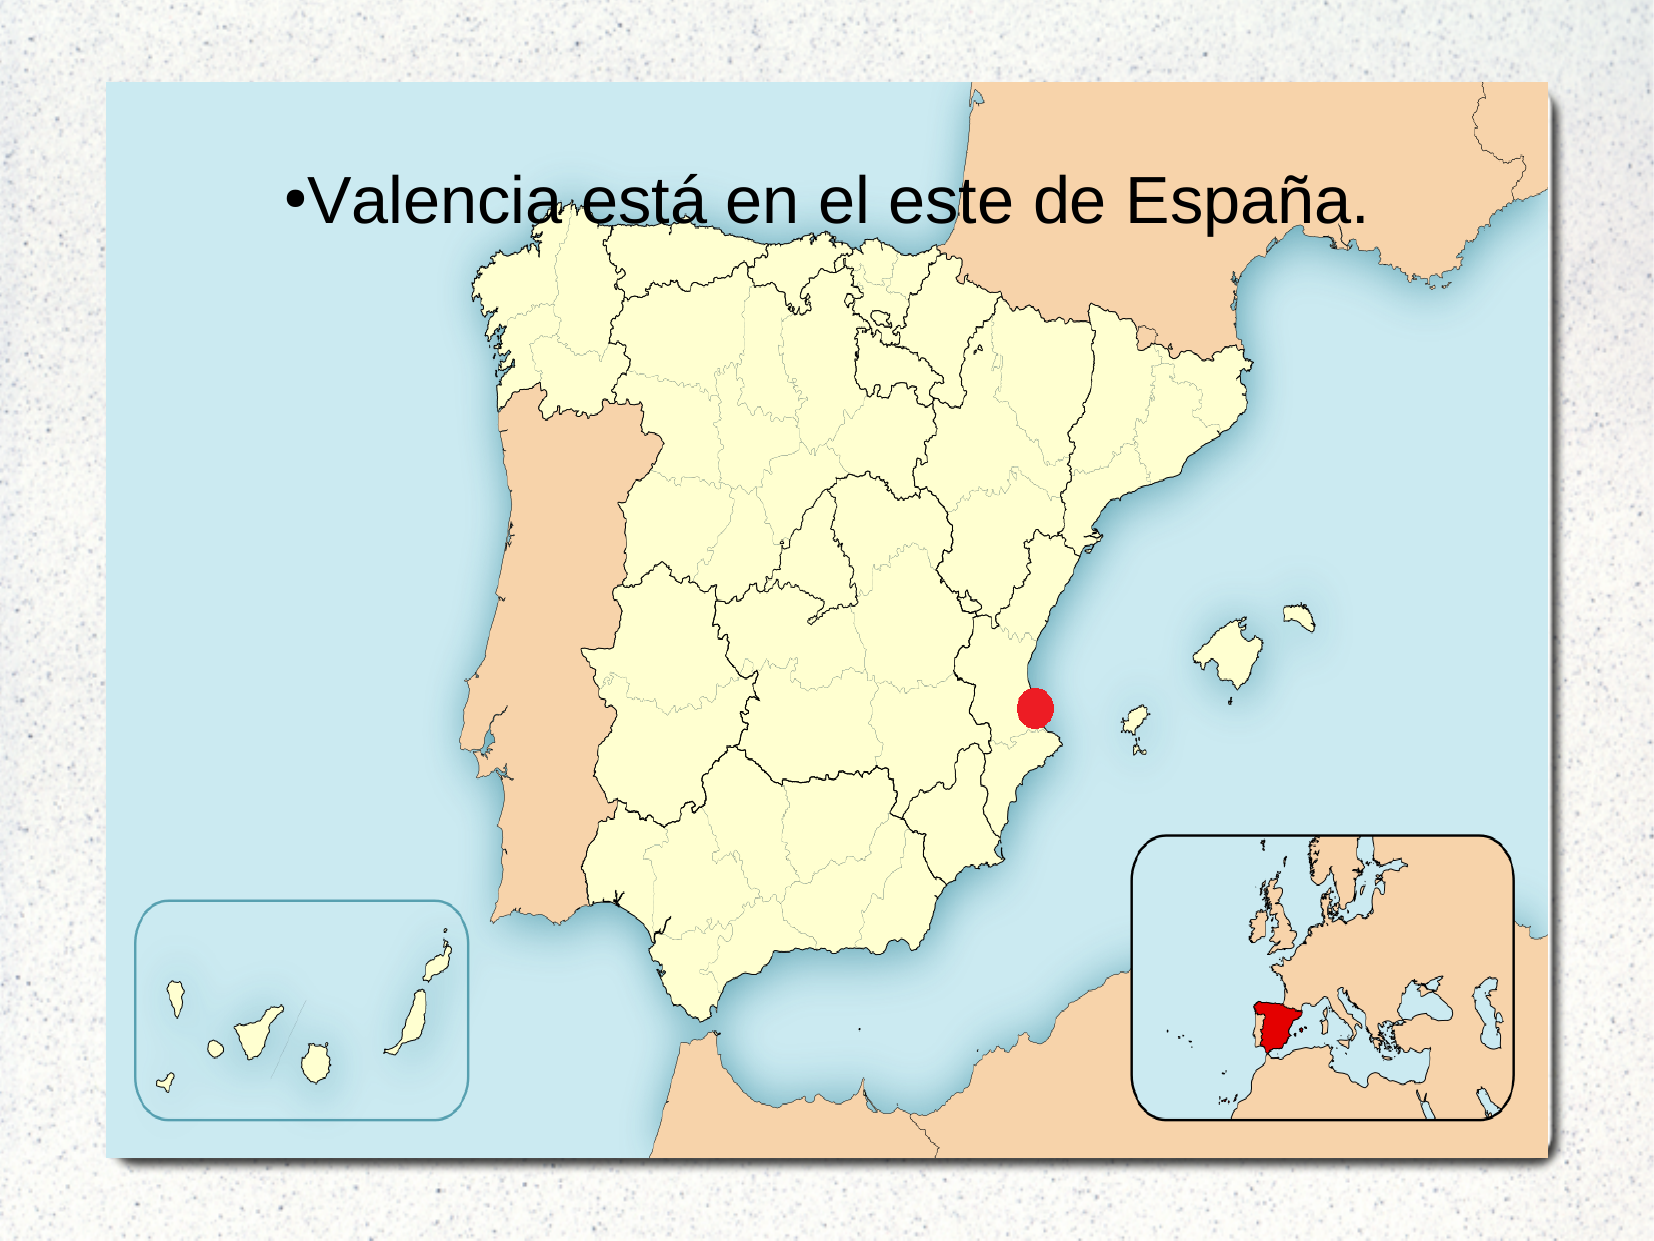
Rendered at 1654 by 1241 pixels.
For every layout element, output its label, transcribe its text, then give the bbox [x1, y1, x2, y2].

picture [0, 0, 1654, 1241]
subtitle [147, 336, 1506, 987]
title Valencia está en el este de España. [118, 96, 1536, 304]
